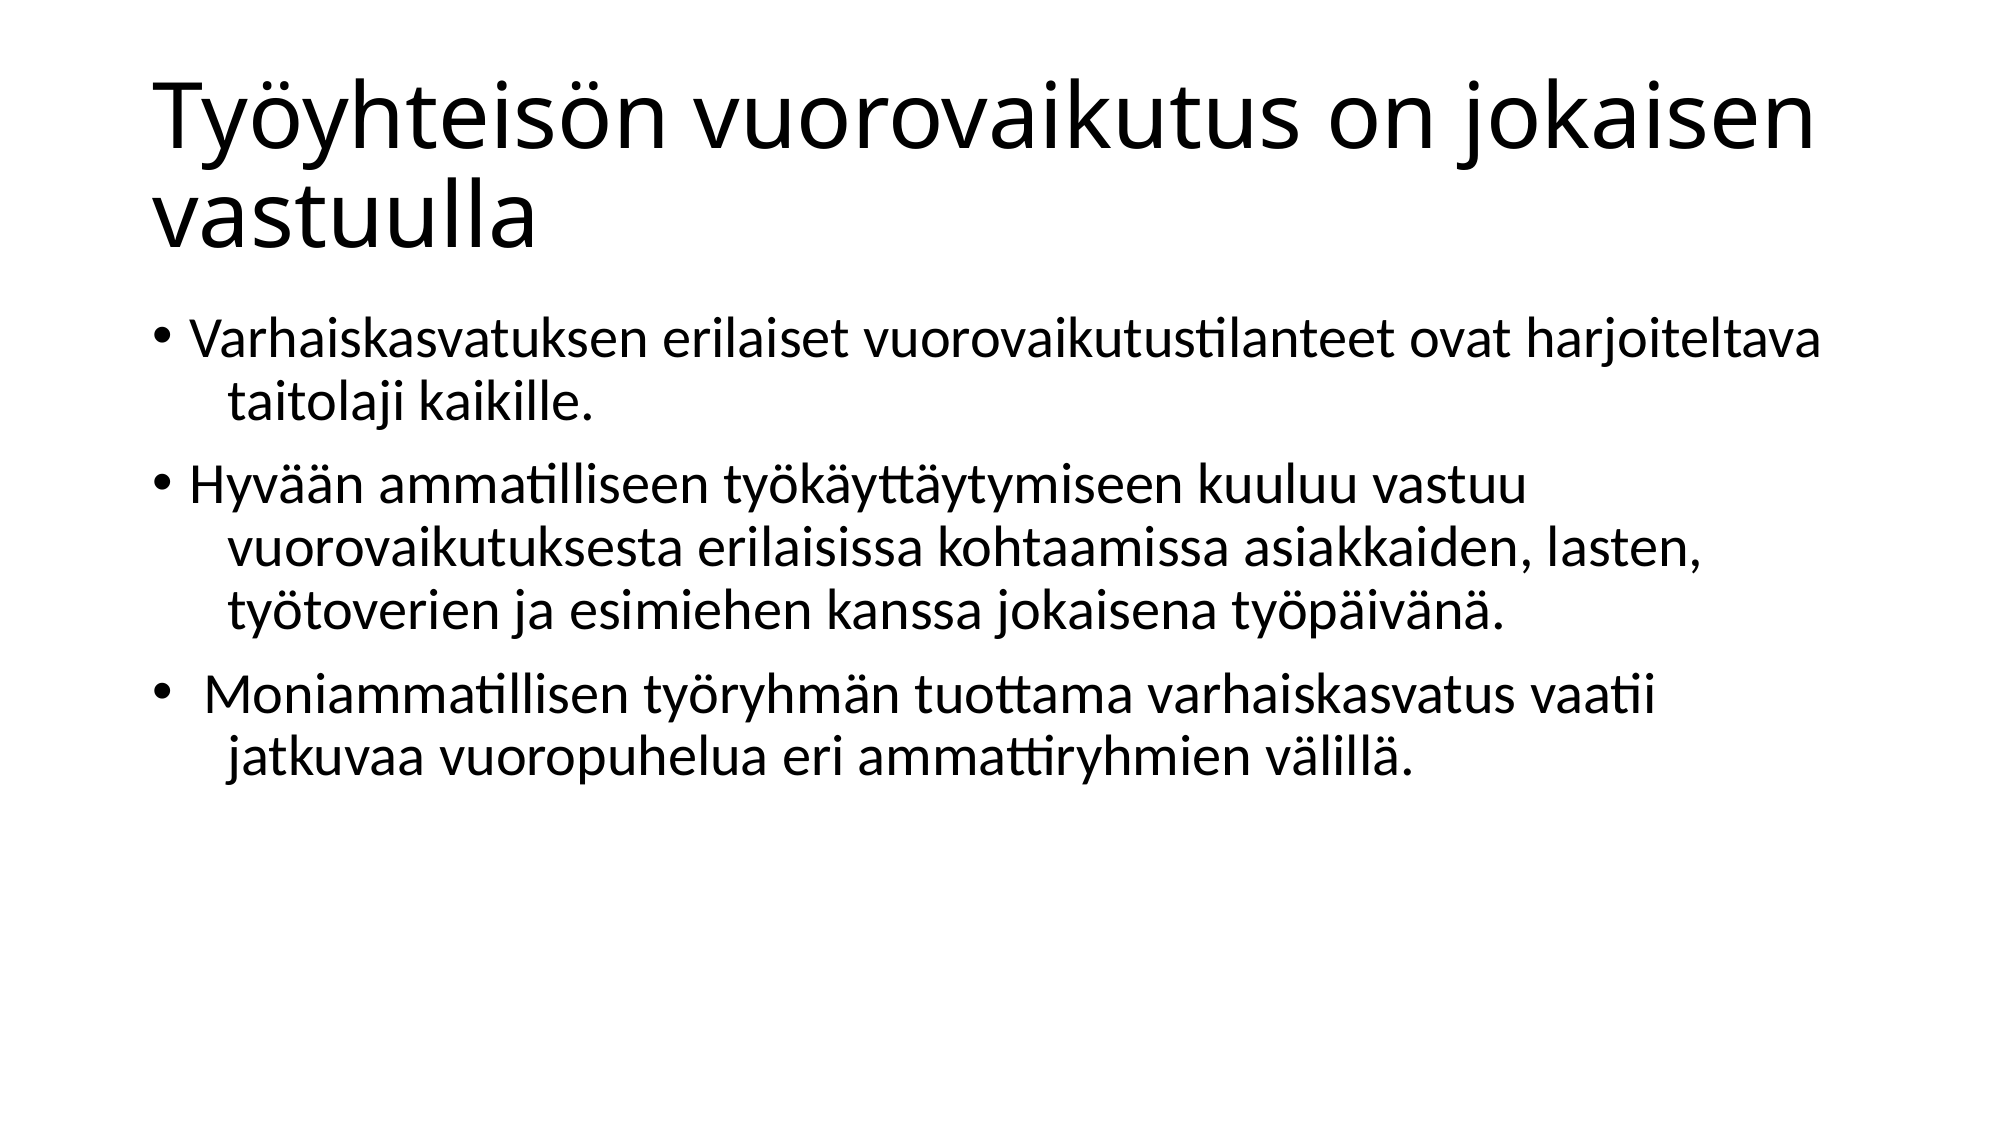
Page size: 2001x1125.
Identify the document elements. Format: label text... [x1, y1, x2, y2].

title Työyhteisön vuorovaikutus on jokaisen vastuulla [137, 59, 1863, 278]
list Varhaiskasvatuksen erilaiset vuorovaikutustilanteet ovat harjoiteltava taitolaji kaikille. Hyvään ammatilliseen työkäyttäytymiseen kuuluu vastuu vuorovaikutuksesta erilaisissa kohtaamissa asiakkaiden, lasten, työtoverien ja esimiehen kanssa jokaisena työpäivänä. Moniammatillisen työryhmän tuottama varhaiskasvatus vaatii jatkuvaa vuoropuhelua eri ammattiryhmien välillä. [137, 299, 1863, 1014]
